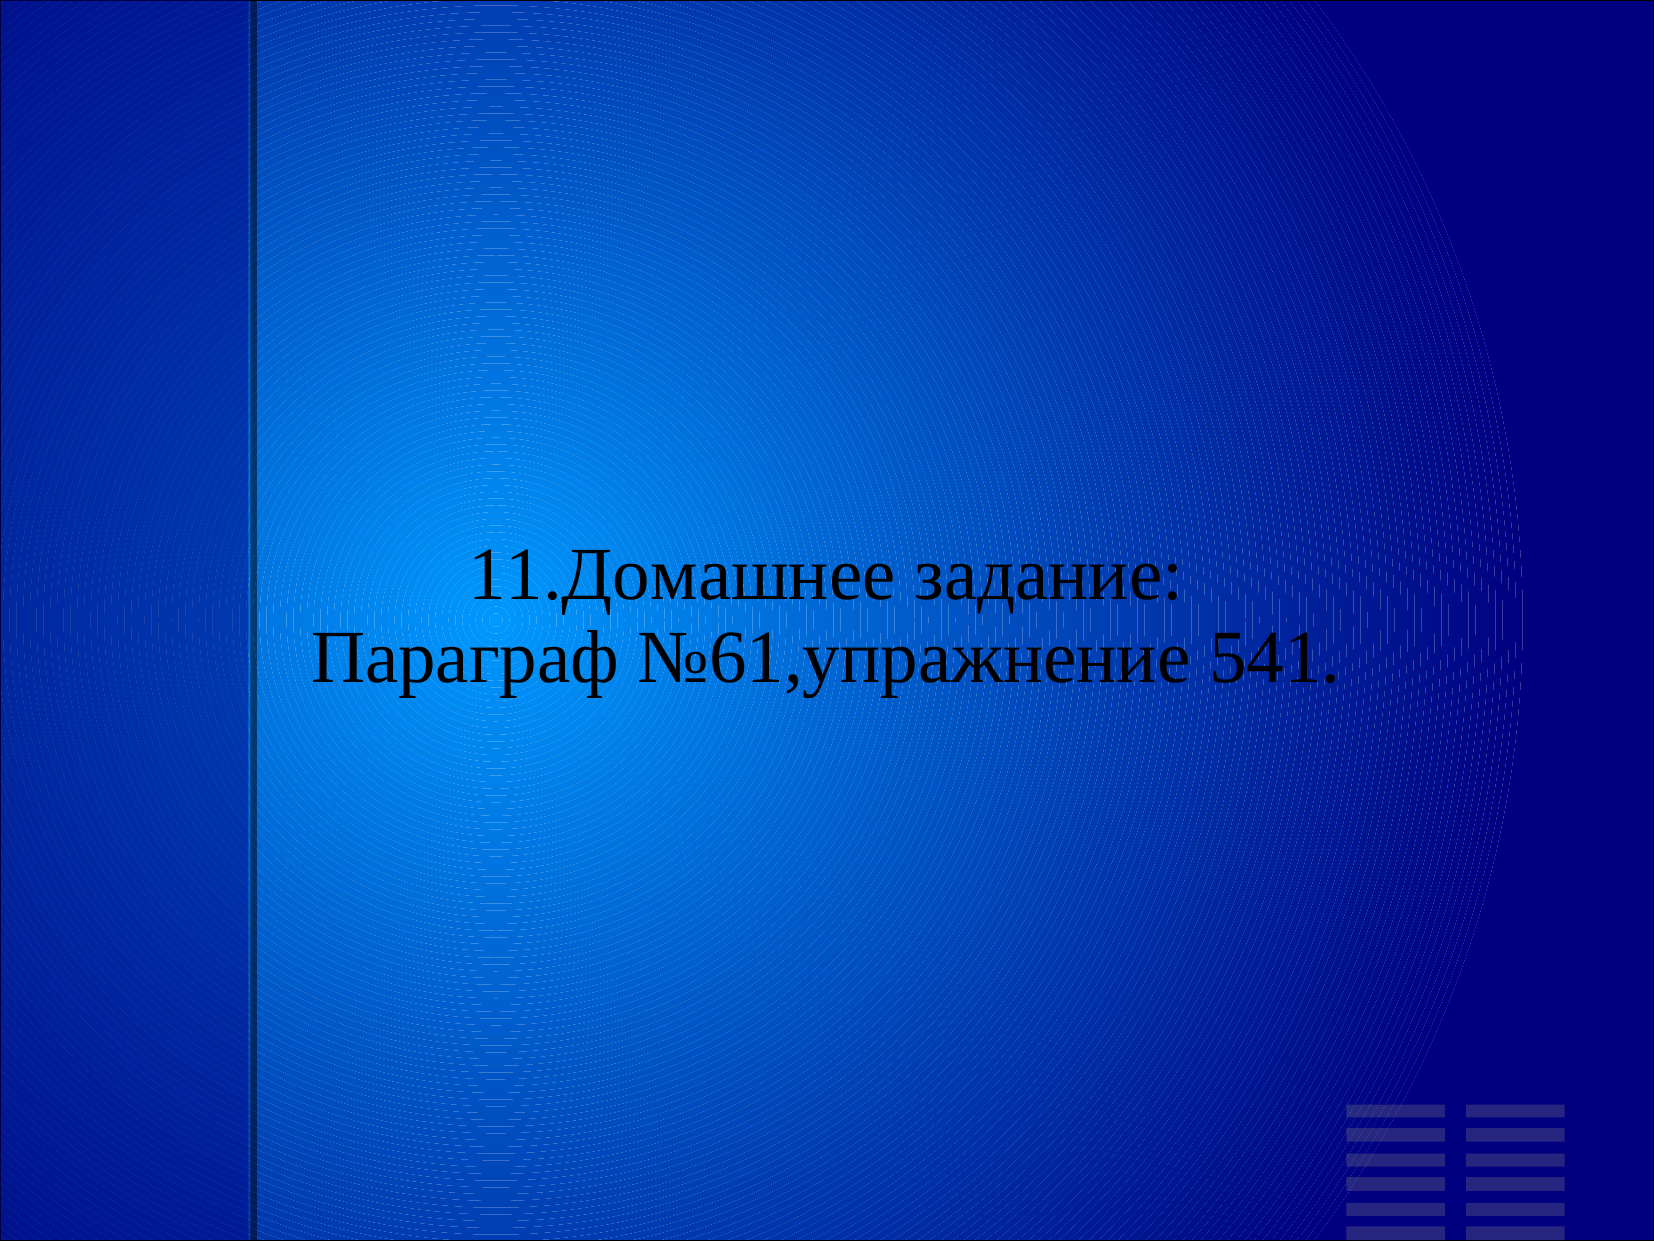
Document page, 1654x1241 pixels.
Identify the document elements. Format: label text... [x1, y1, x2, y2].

subtitle 11.Домашнее задание: Параграф №61,упражнение 541. [119, 104, 1533, 1126]
